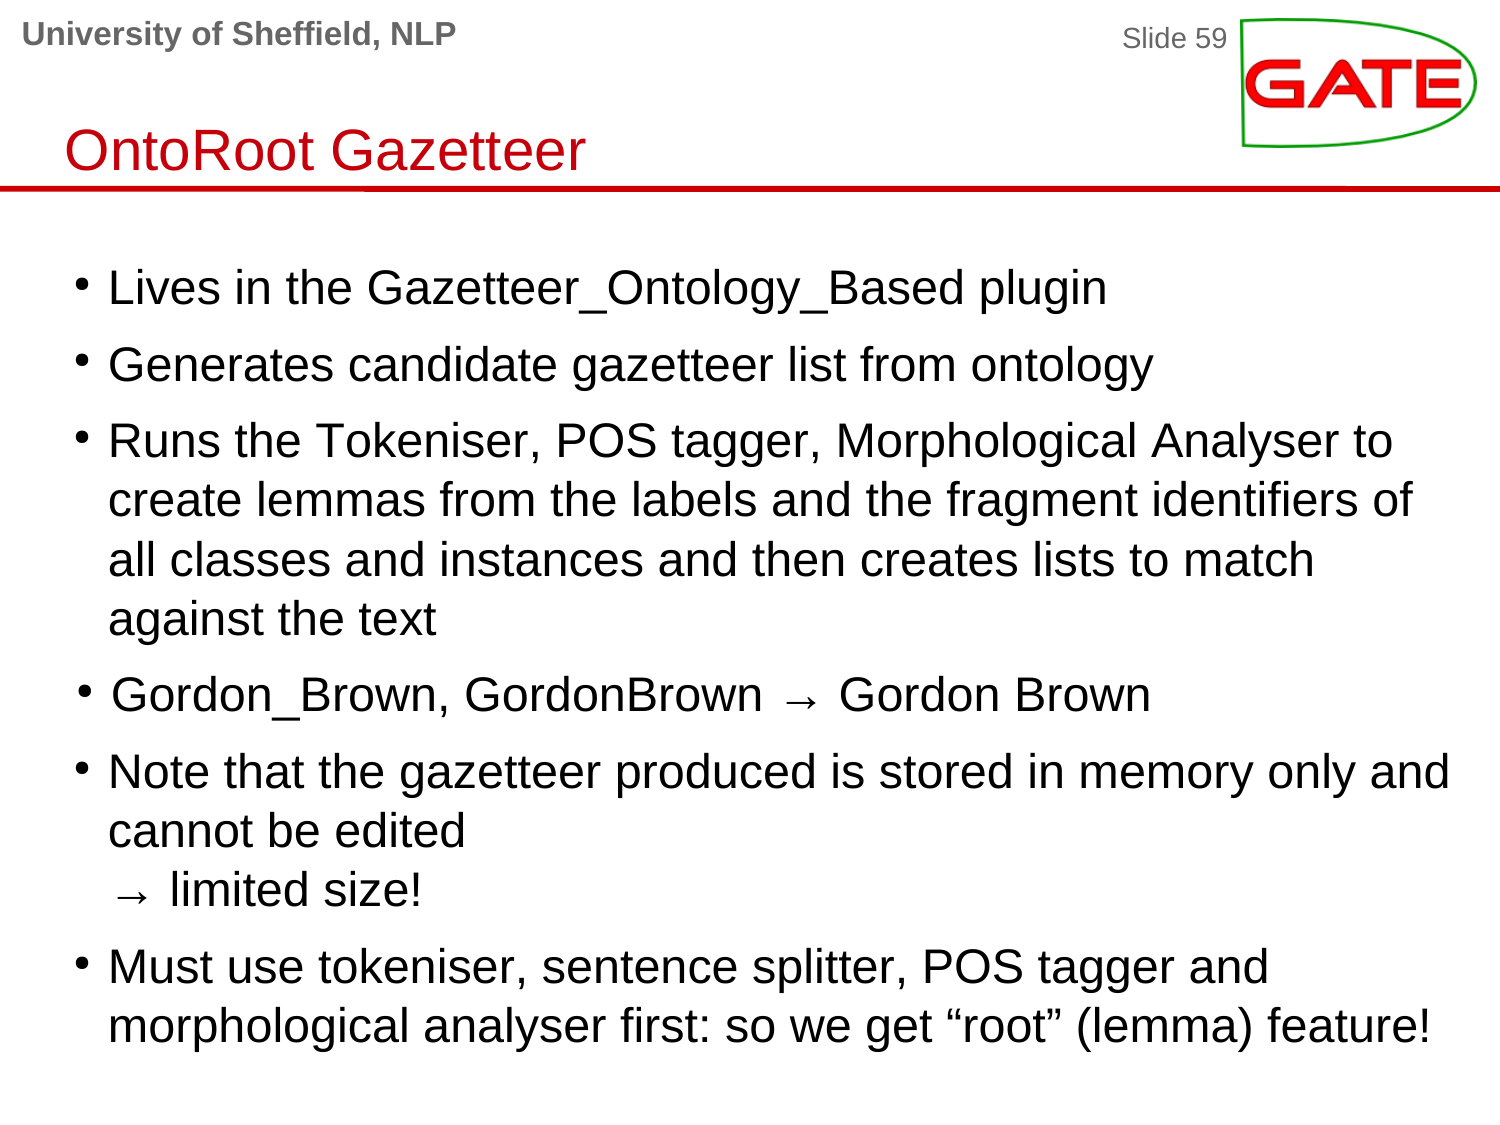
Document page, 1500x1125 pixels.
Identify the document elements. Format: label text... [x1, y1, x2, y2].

title OntoRoot Gazetteer [49, 53, 970, 241]
list Lives in the Gazetteer_Ontology_Based plugin Generates candidate gazetteer list from ontology Runs the Tokeniser, POS tagger, Morphological Analyser to create lemmas from the labels and the fragment identifiers of all classes and instances and then creates lists to match against the text Gordon_Brown, GordonBrown → Gordon Brown Note that the gazetteer produced is stored in memory only and cannot be edited → limited size! Must use tokeniser, sentence splitter, POS tagger and morphological analyser first: so we get “root” (lemma) feature! [19, 254, 1453, 1099]
picture [1240, 18, 1477, 148]
